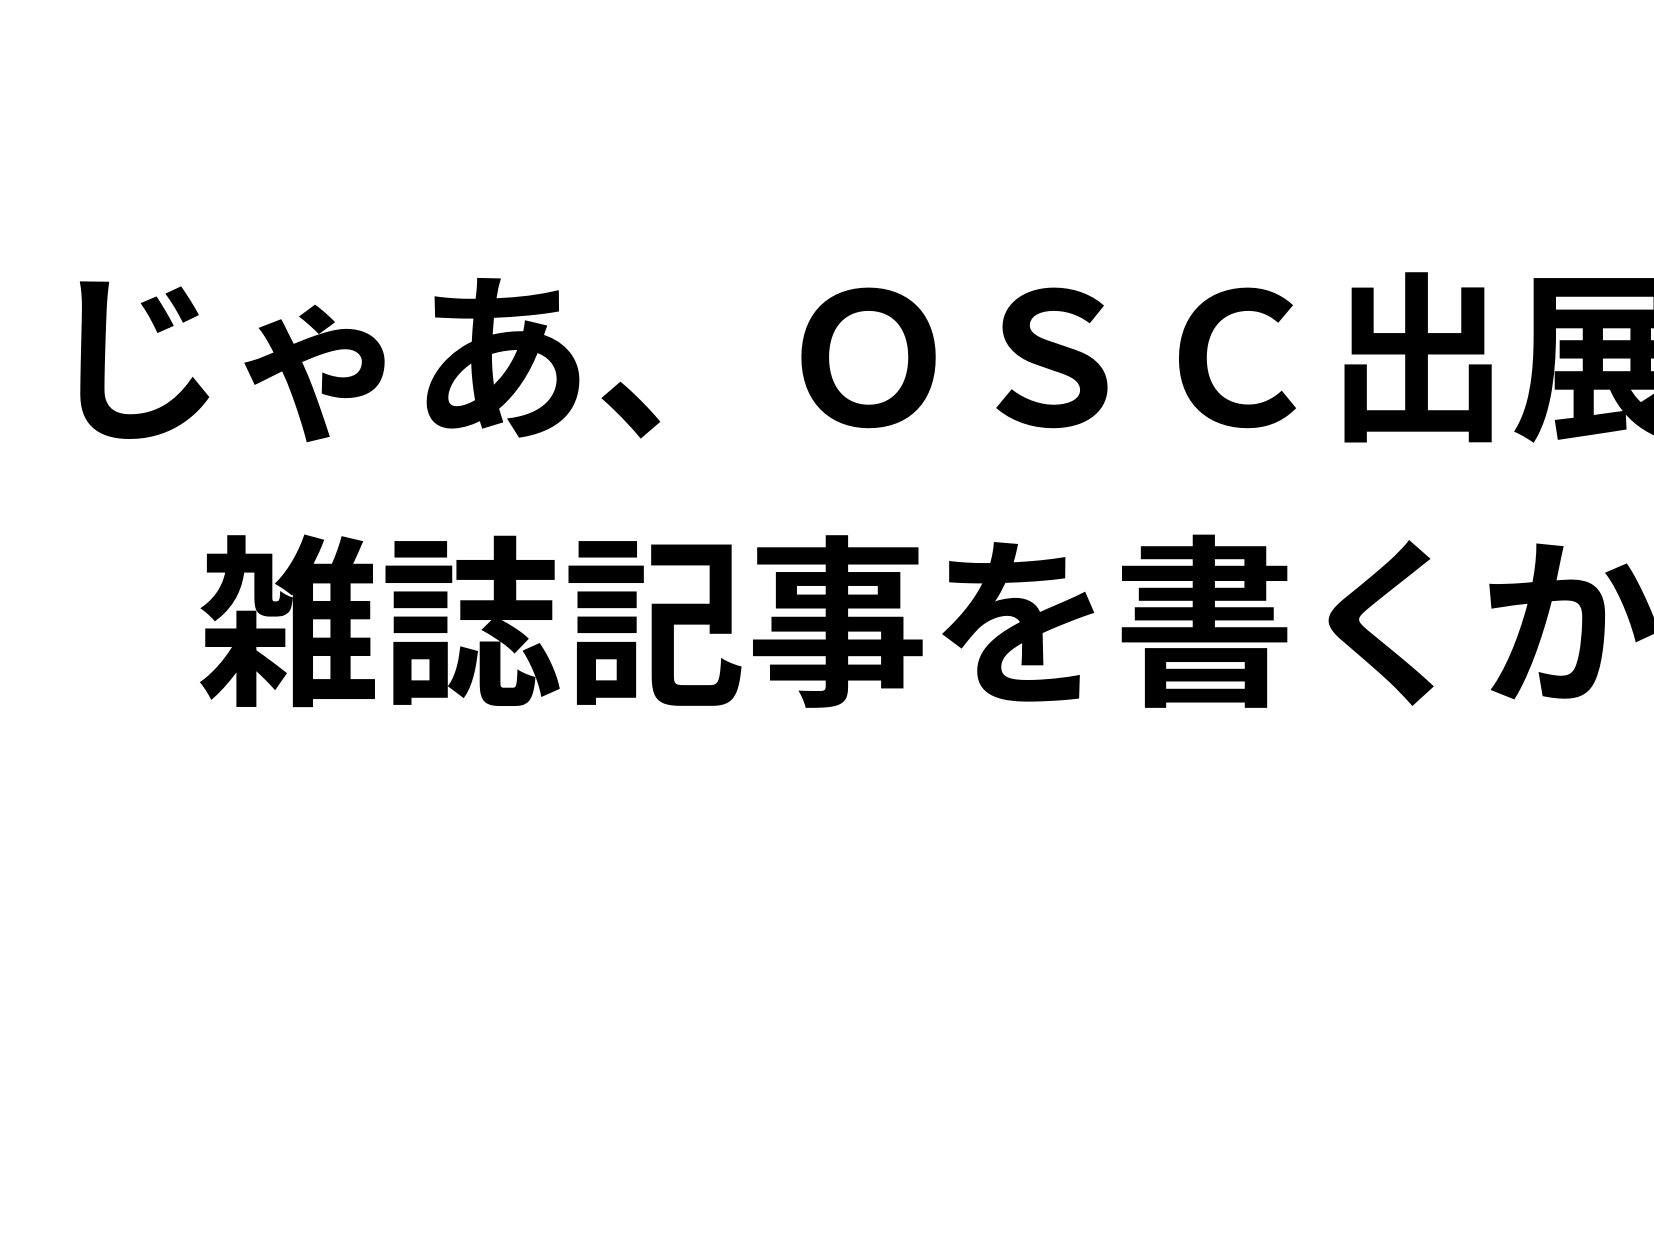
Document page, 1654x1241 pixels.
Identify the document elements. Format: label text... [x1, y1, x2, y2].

text_box じゃあ、ＯＳＣ出展で 雑誌記事を書くか! [29, 206, 1602, 610]
